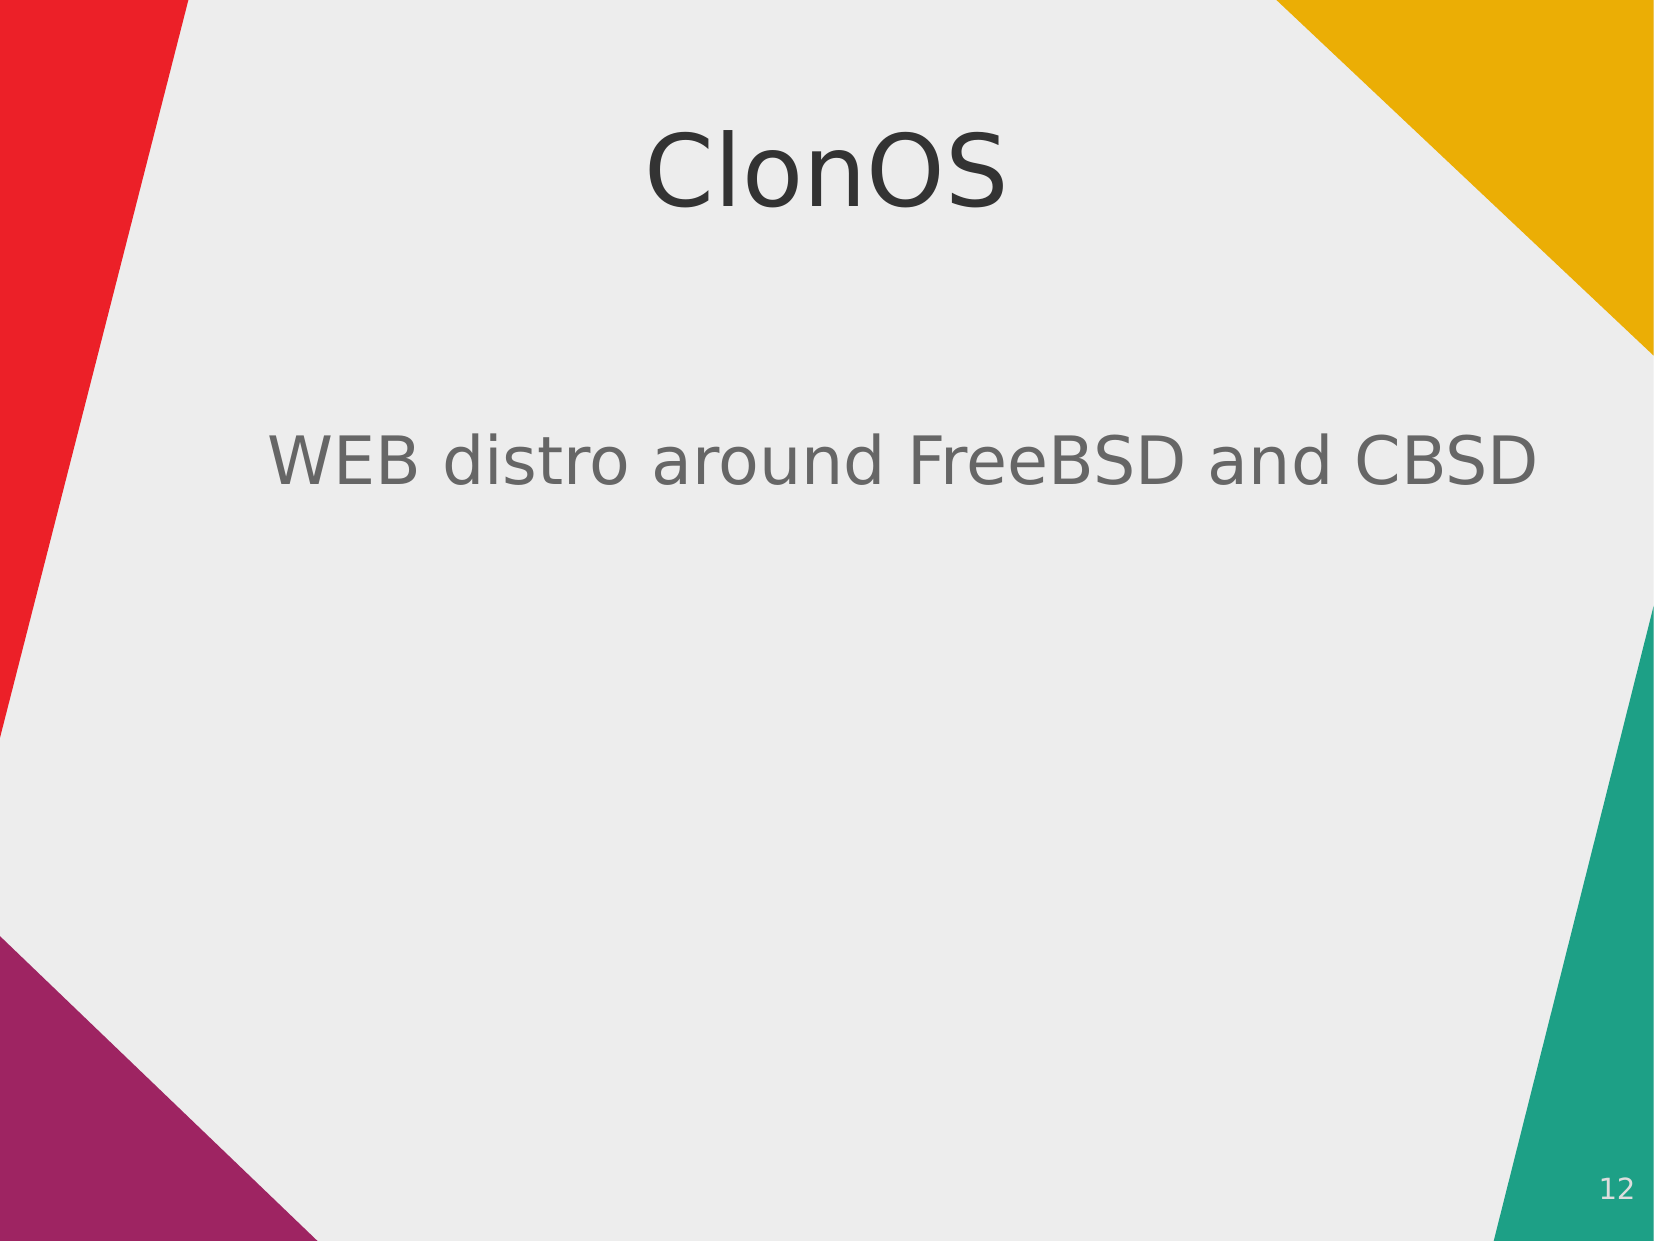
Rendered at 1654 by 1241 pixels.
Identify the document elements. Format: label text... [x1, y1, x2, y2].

list WEB distro around FreeBSD and CBSD [196, 315, 1606, 1096]
title ClonOS [114, 55, 1539, 288]
